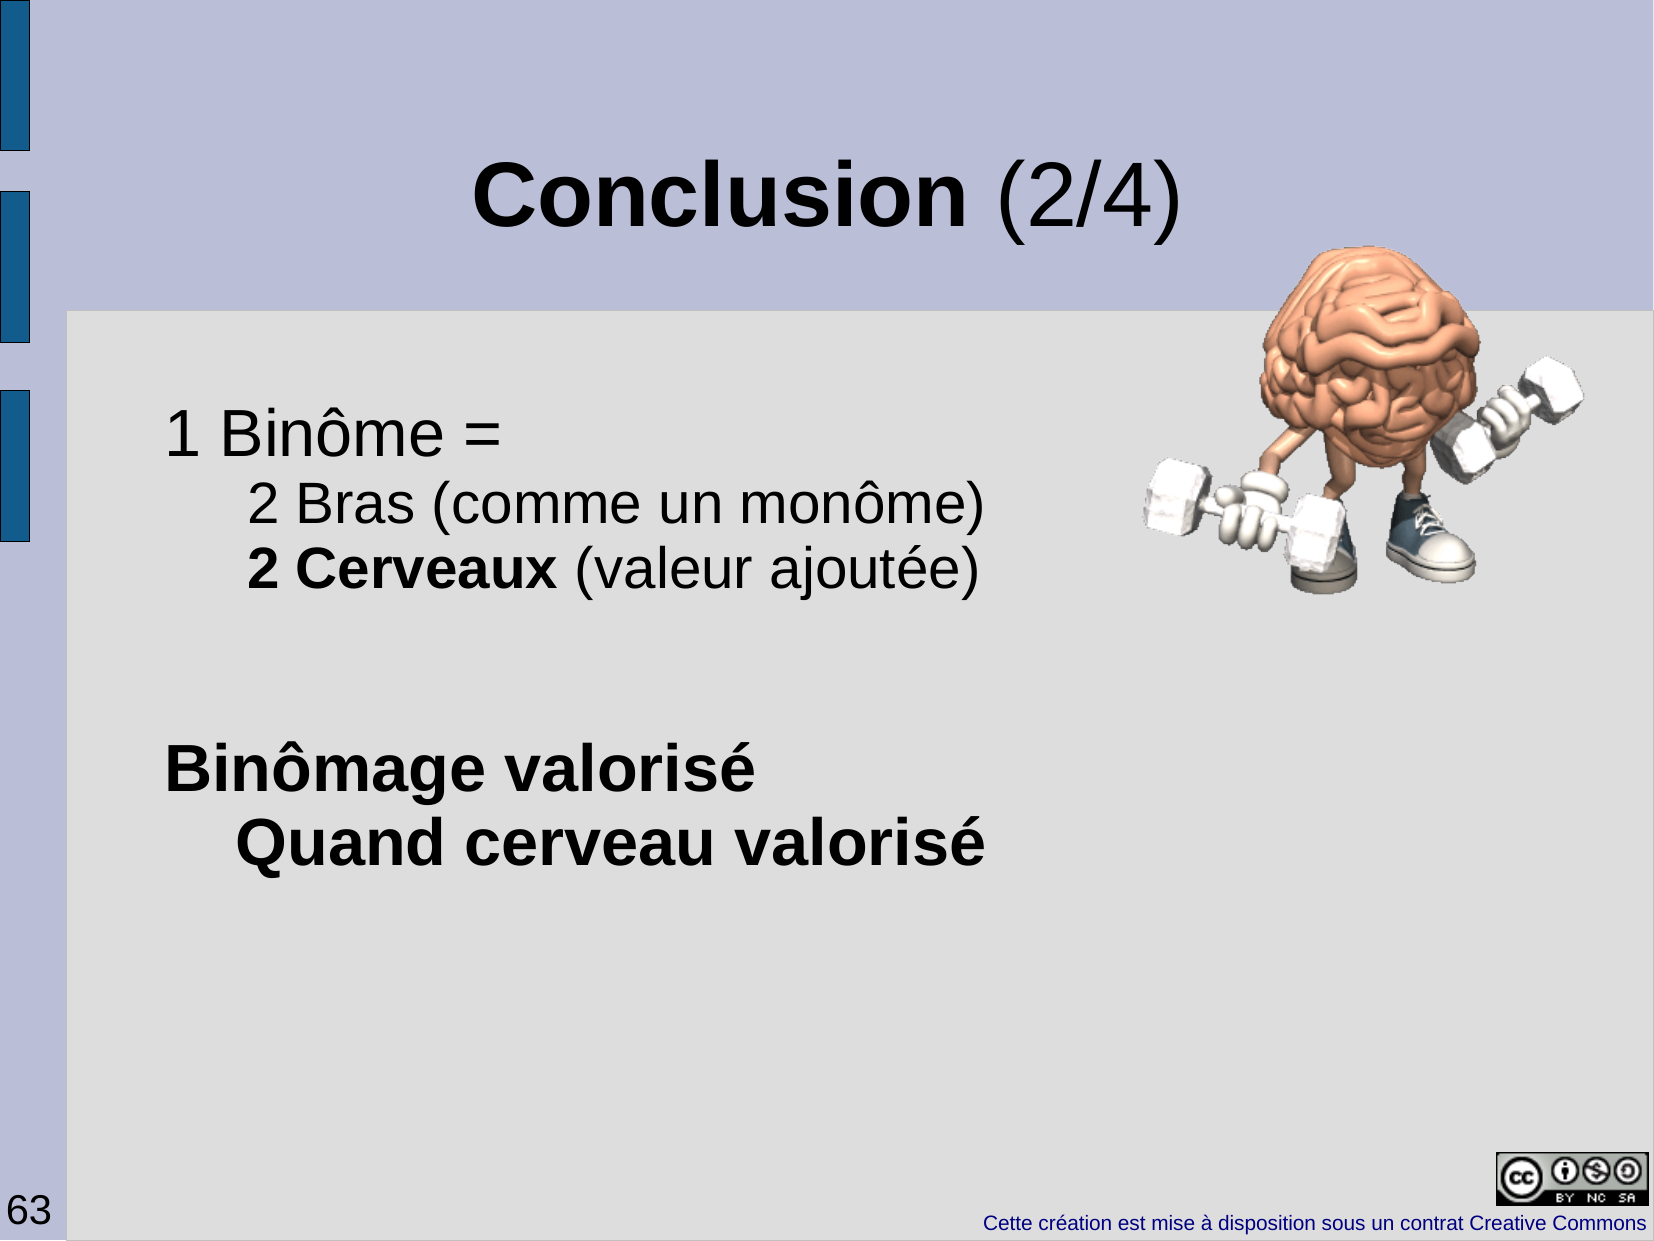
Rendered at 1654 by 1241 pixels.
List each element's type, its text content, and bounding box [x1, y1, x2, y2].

list 1 Binôme = 2 Bras (comme un monôme) 2 Cerveaux (valeur ajoutée) Binômage valorisé Quand cerveau valorisé [152, 320, 1595, 1103]
title Conclusion (2/4) [121, 91, 1534, 299]
picture [1098, 200, 1646, 631]
picture [1496, 1152, 1649, 1206]
